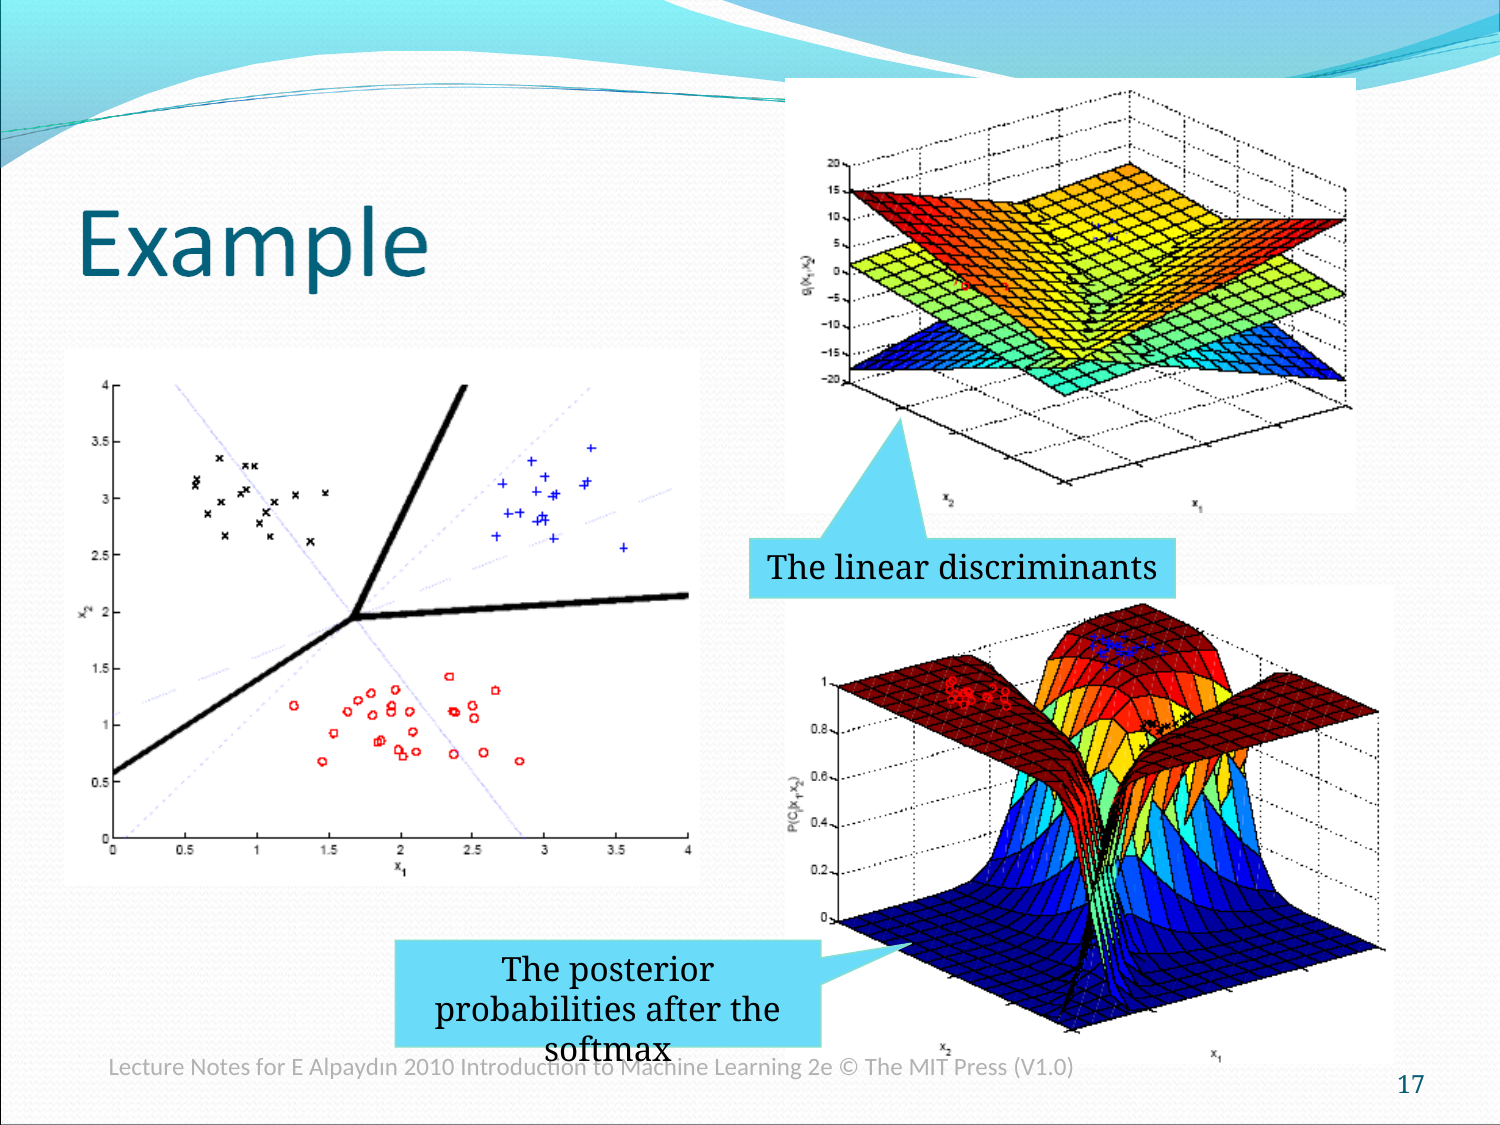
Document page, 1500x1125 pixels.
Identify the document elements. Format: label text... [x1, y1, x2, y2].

text_box The posterior probabilities after the softmax [395, 940, 912, 1047]
text_box Lecture Notes for E Alpaydın 2010 Introduction to Machine Learning 2e © The MIT Press (V1.0) [93, 1042, 1254, 1103]
picture [0, 0, 1500, 1125]
text_box <number> [1299, 1042, 1426, 1103]
text_box The linear discriminants [749, 419, 1176, 598]
